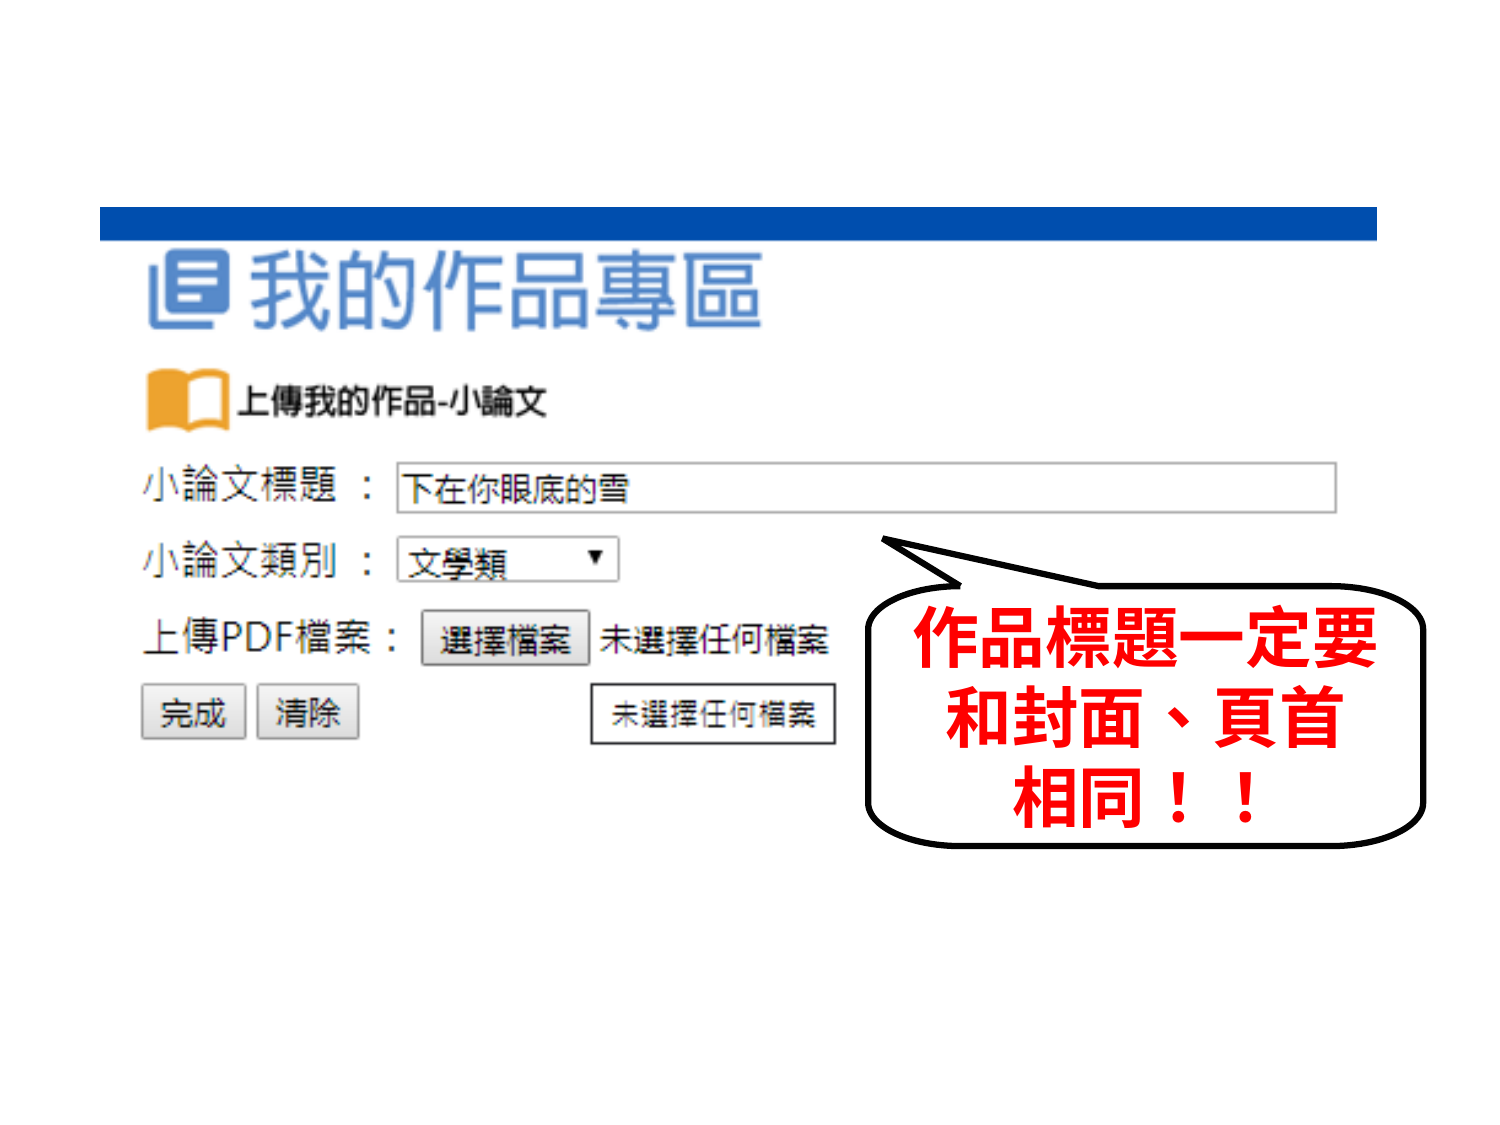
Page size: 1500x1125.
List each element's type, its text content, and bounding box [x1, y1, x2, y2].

picture [100, 207, 1377, 792]
text_box 作品標題一定要和封面、頁首 相同！！ [868, 538, 1424, 847]
